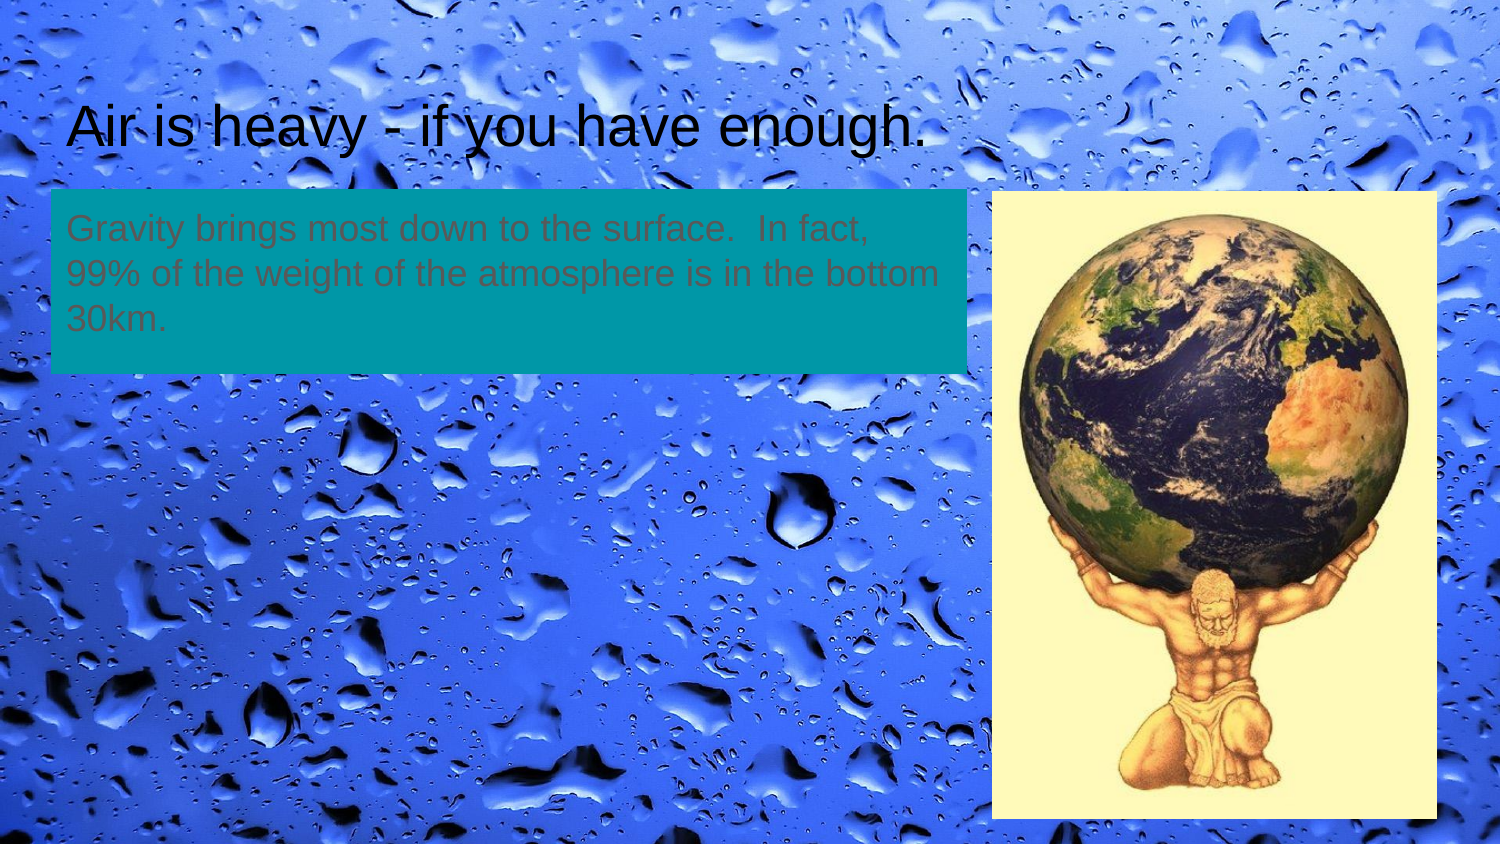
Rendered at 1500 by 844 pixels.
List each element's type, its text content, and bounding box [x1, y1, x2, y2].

title Air is heavy - if you have enough. [51, 72, 1449, 167]
list Gravity brings most down to the surface. In fact, 99% of the weight of the atmosphere is in the bottom 30km. [51, 189, 967, 374]
picture [0, 0, 1500, 844]
